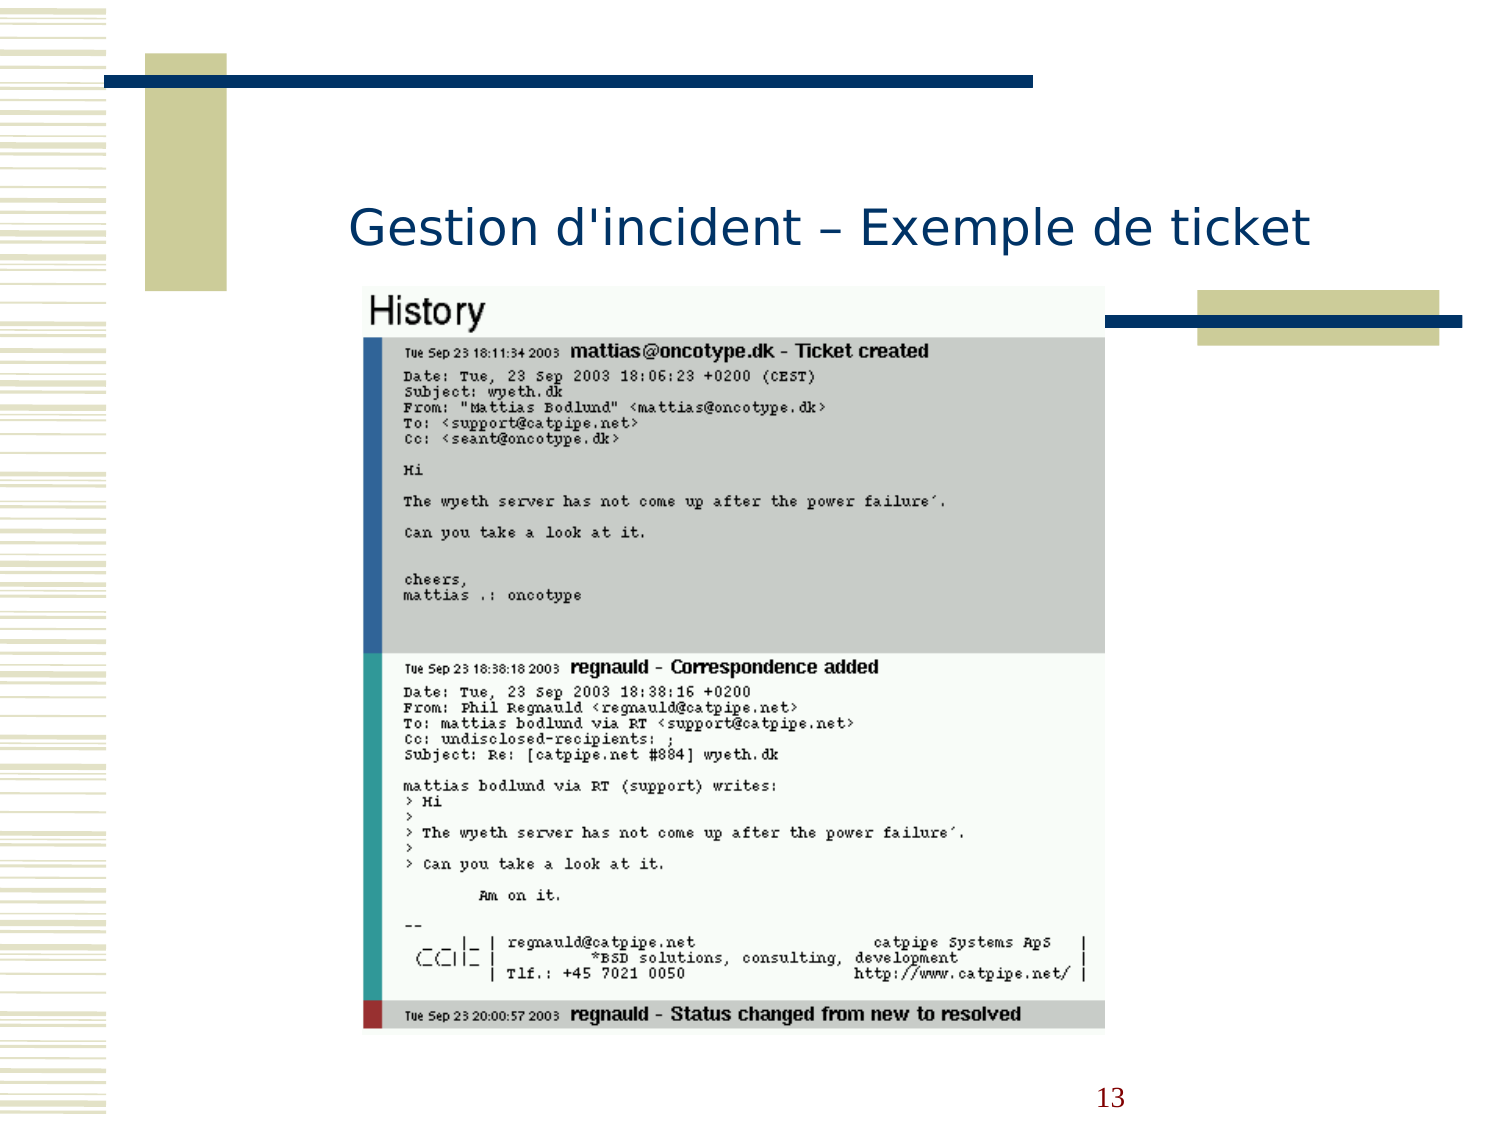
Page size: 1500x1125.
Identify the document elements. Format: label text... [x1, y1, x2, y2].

title Gestion d'incident – Exemple de ticket [225, 103, 1436, 263]
picture [362, 286, 1105, 1035]
